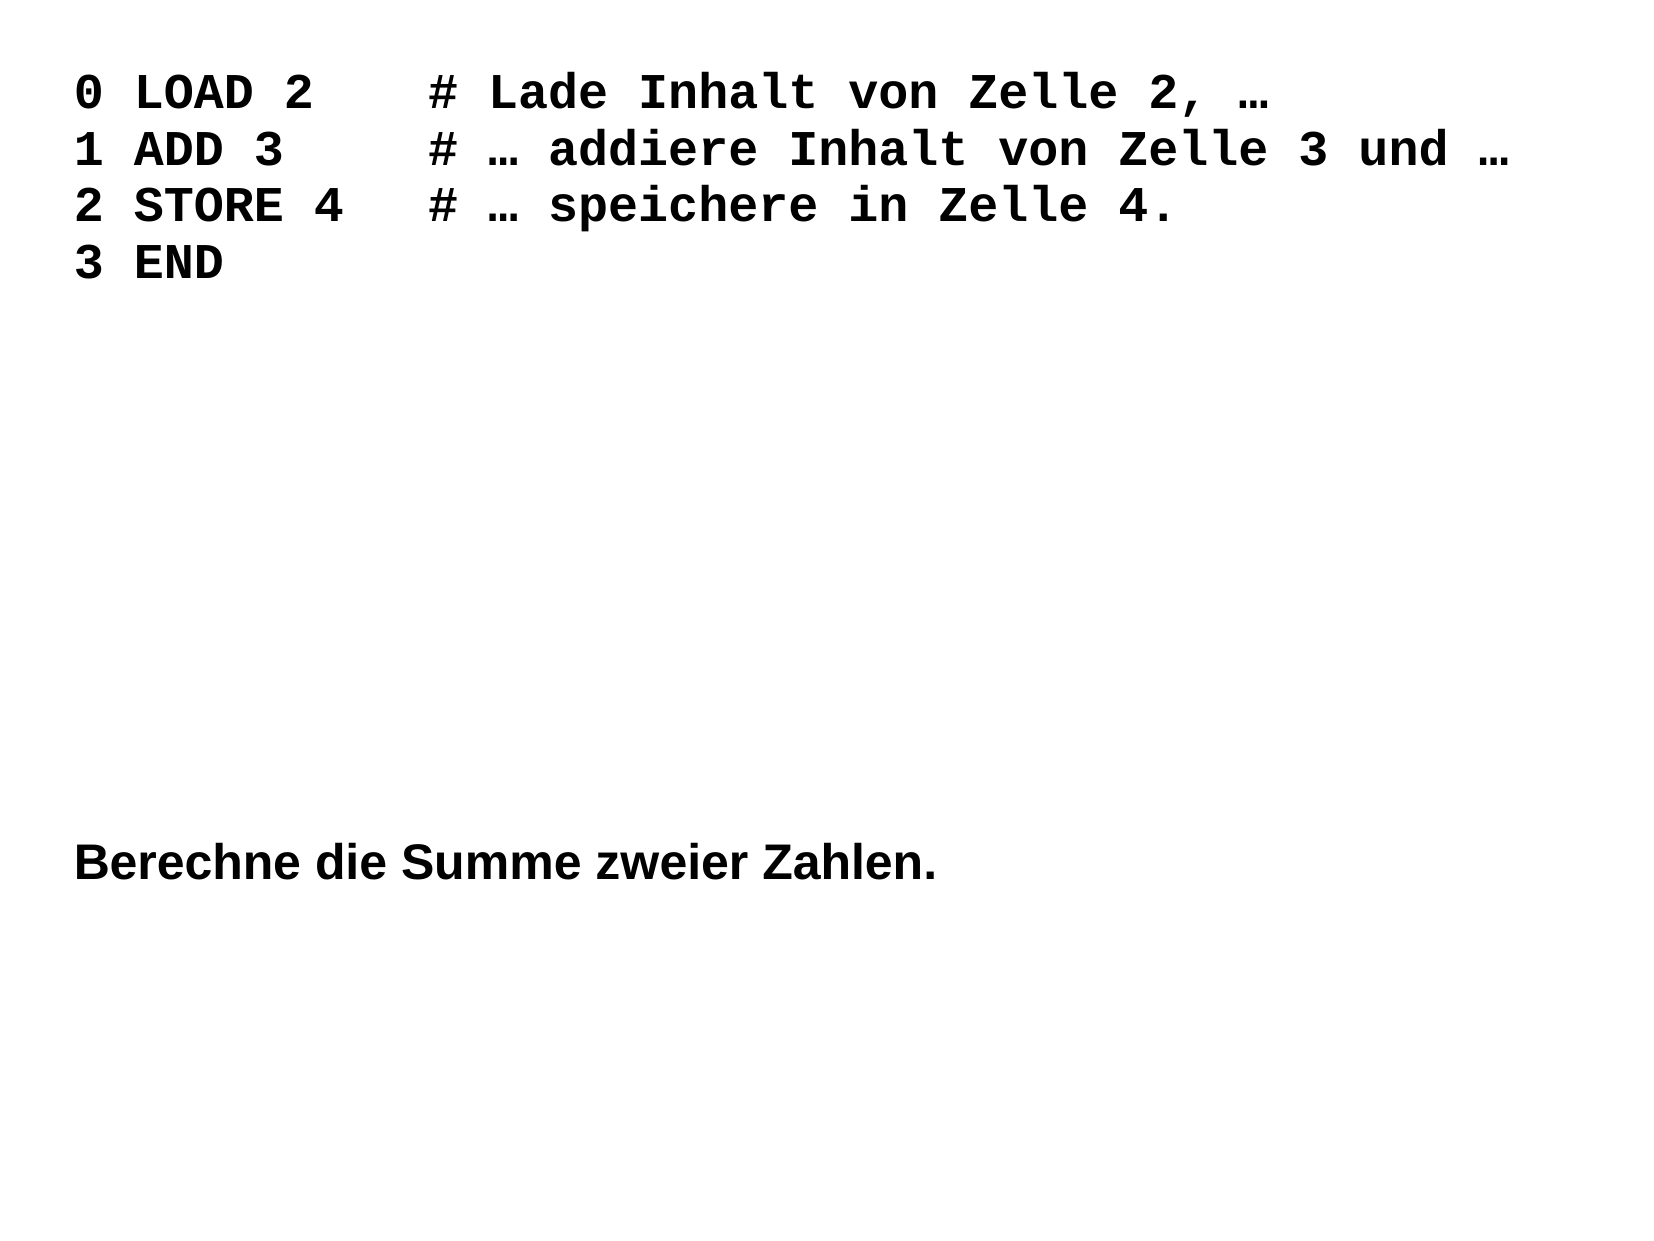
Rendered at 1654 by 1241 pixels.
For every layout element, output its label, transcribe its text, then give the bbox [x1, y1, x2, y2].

text_box # Lade Inhalt von Zelle 2, … # … addiere Inhalt von Zelle 3 und … # … speichere in Zelle 4. [413, 59, 1625, 301]
text_box 0 LOAD 2 1 ADD 3 2 STORE 4 3 END [59, 59, 384, 301]
text_box Berechne die Summe zweier Zahlen. [59, 826, 1595, 899]
